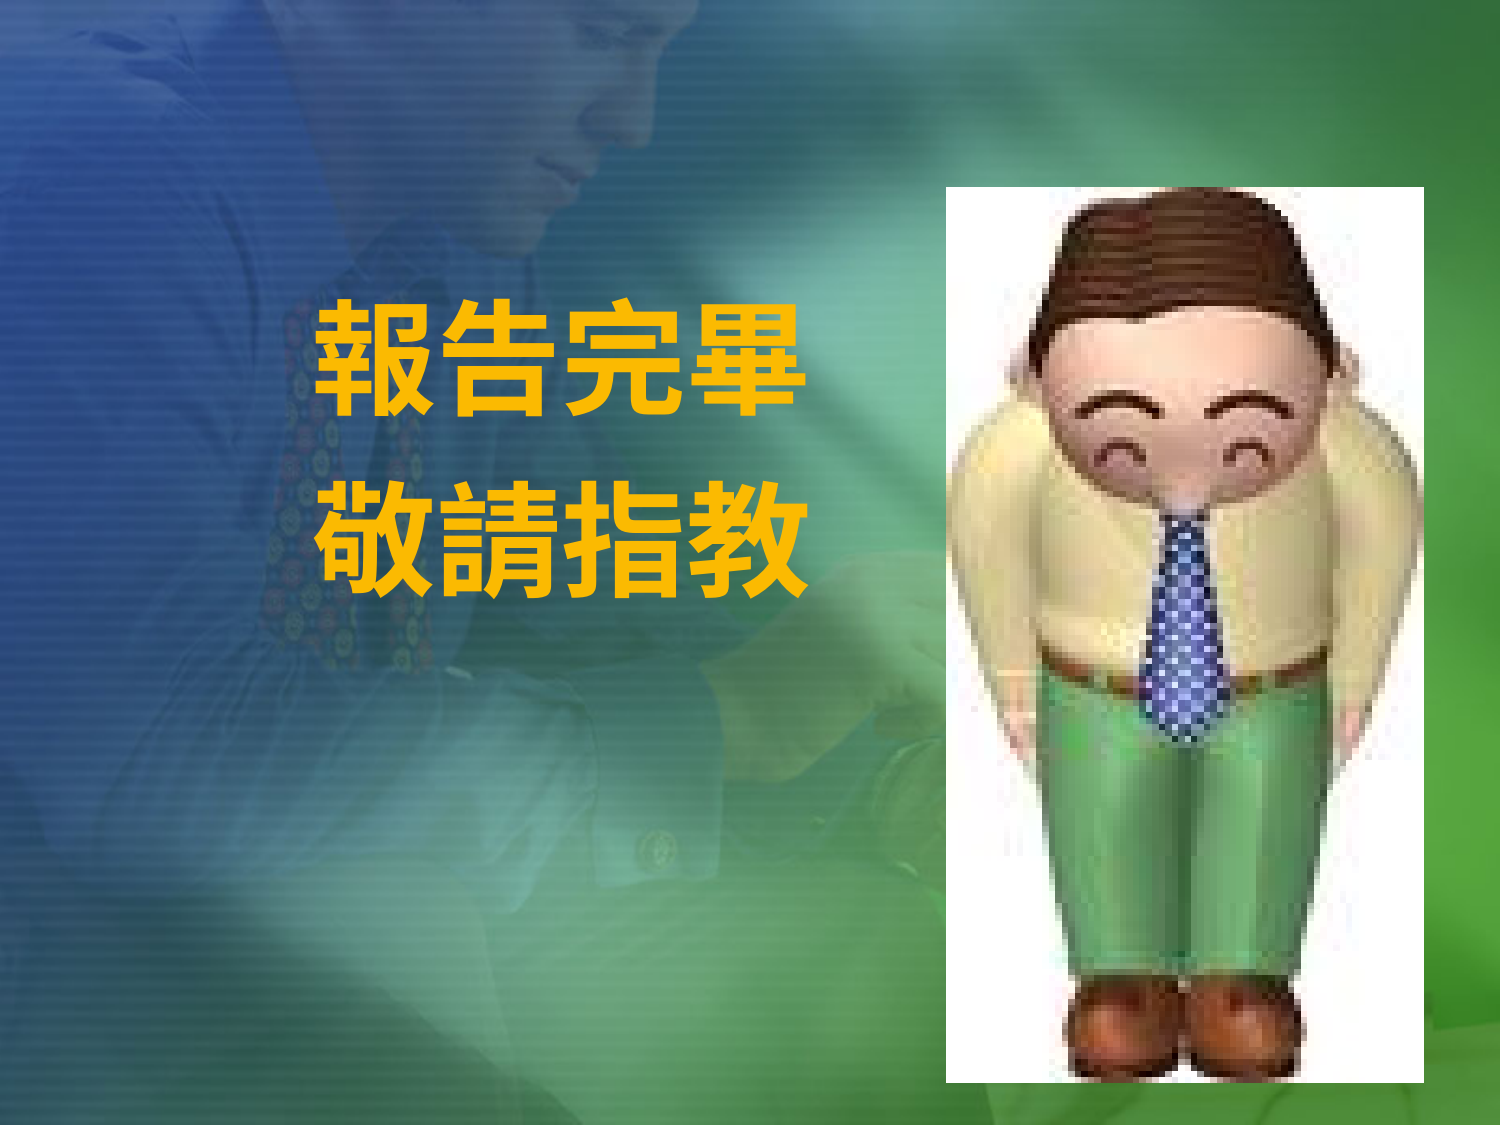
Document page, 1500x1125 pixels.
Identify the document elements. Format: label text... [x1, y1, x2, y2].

picture [0, 0, 1500, 1125]
list 報告完畢 敬請指教 [0, 123, 1272, 622]
